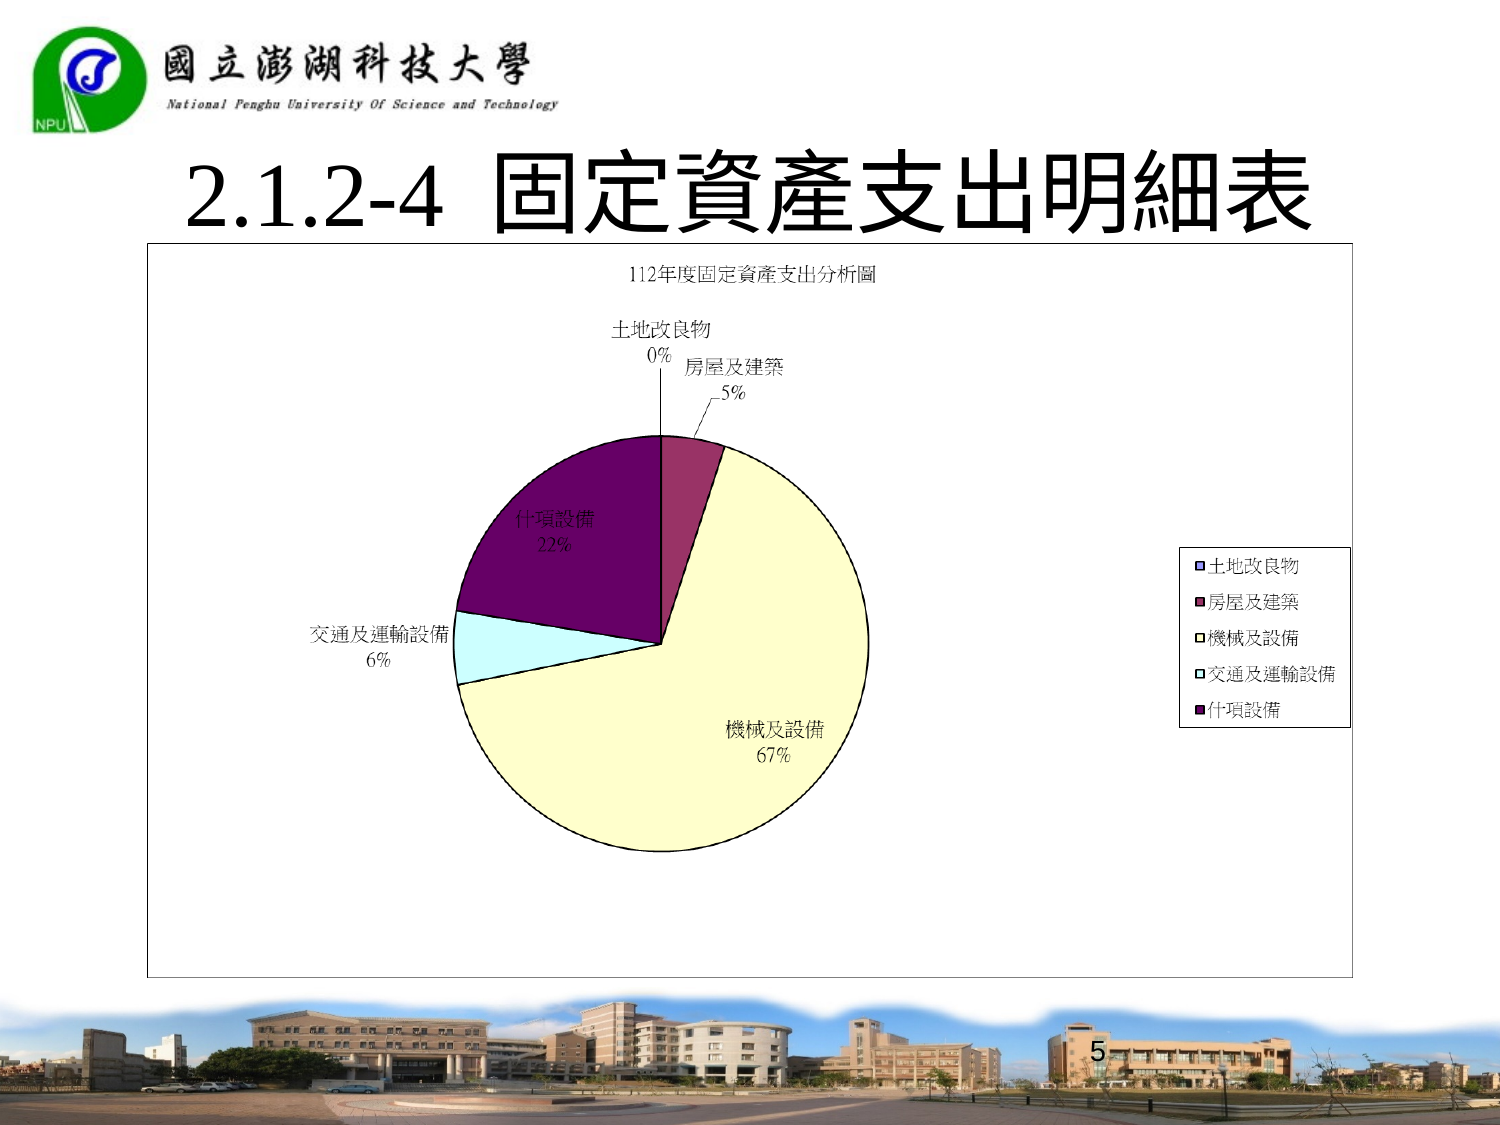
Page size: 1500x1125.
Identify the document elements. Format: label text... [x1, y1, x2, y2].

picture [147, 243, 1353, 978]
title 2.1.2-4 固定資產支出明細表 [75, 126, 1426, 244]
